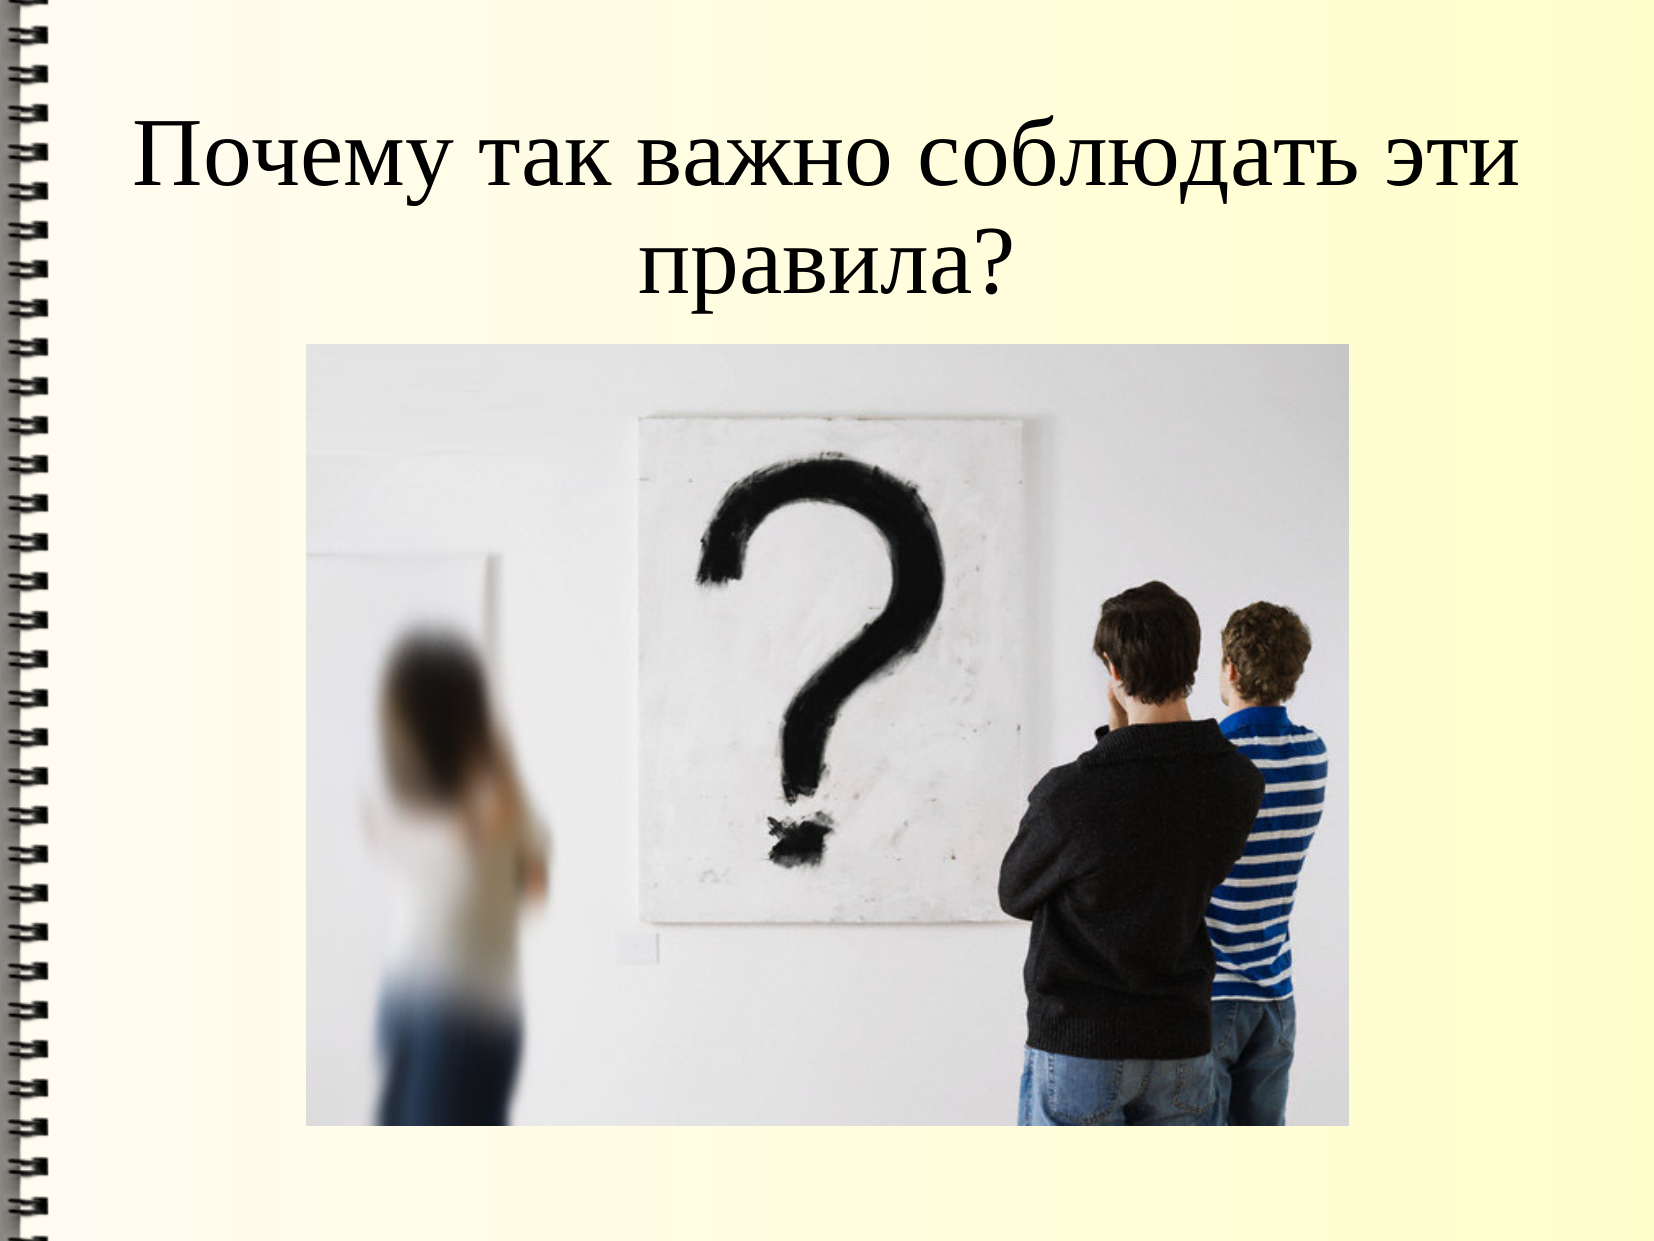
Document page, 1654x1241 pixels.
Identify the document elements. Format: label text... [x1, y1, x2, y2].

title Почему так важно соблюдать эти правила? [121, 98, 1534, 315]
picture [0, 0, 1654, 1241]
picture [306, 344, 1349, 1126]
